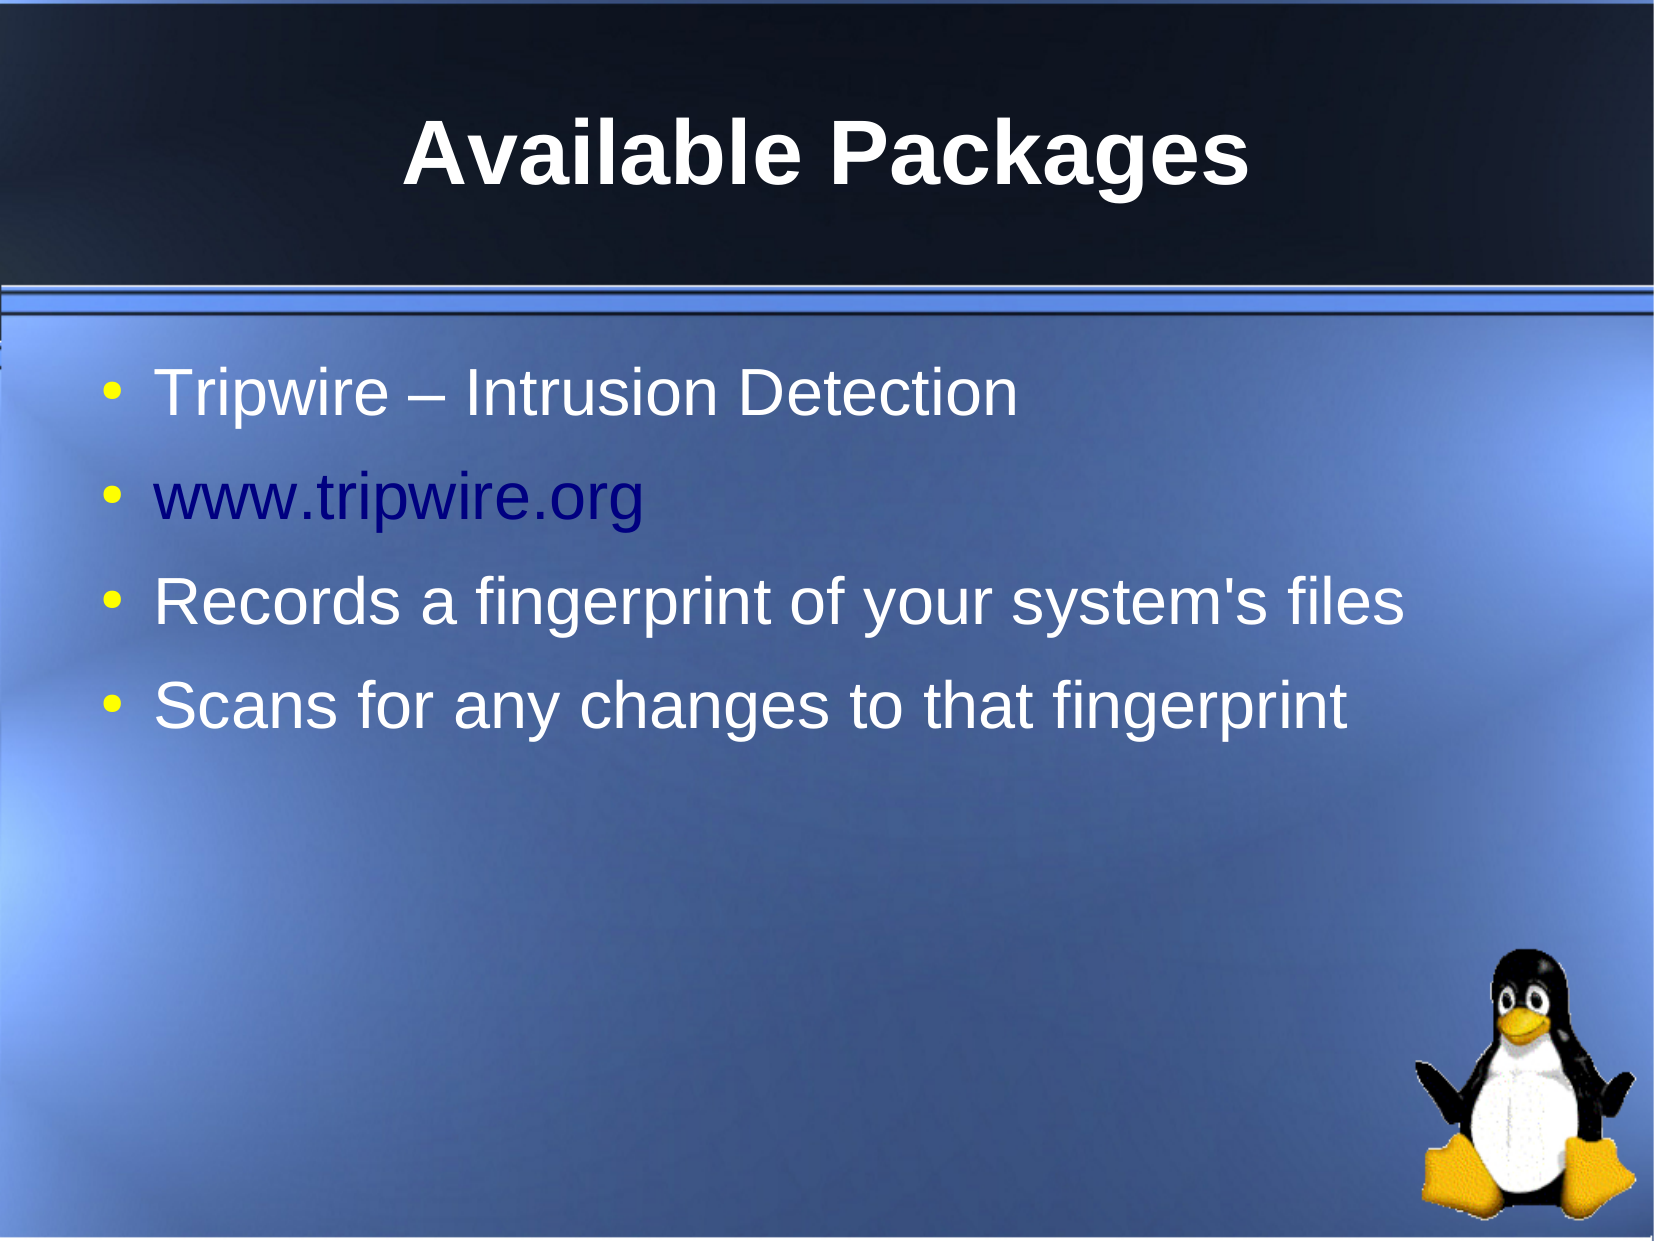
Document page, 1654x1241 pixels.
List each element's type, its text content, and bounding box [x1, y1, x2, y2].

title Available Packages [82, 56, 1571, 250]
picture [0, 0, 1654, 1241]
list Tripwire – Intrusion Detection www.tripwire.org Records a fingerprint of your system's files Scans for any changes to that fingerprint [82, 355, 1571, 1043]
